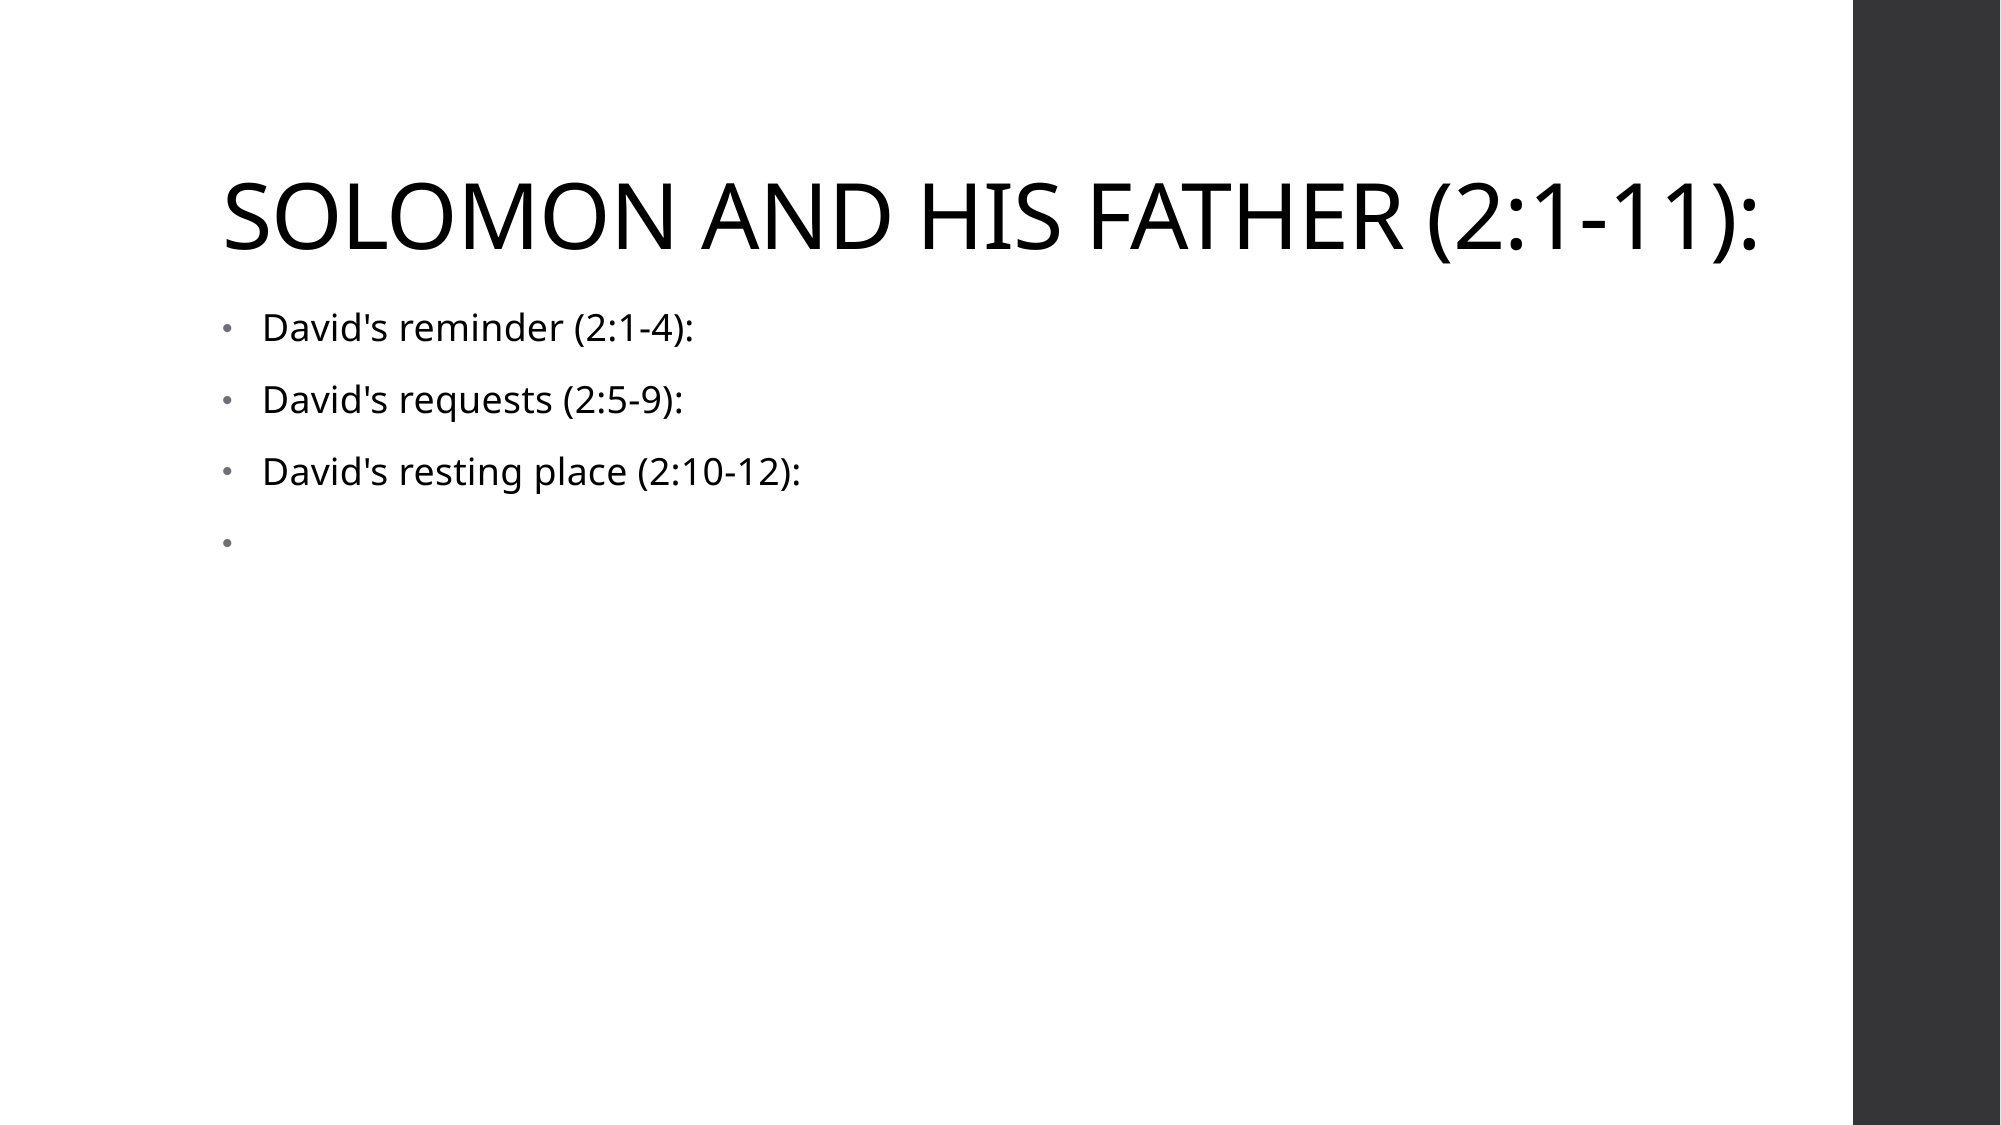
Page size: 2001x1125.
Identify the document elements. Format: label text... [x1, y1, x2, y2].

list David's reminder (2:1-4): David's requests (2:5-9): David's resting place (2:10-12): [206, 299, 1617, 1014]
title SOLOMON AND HIS FATHER (2:1-11): [206, 60, 1797, 278]
